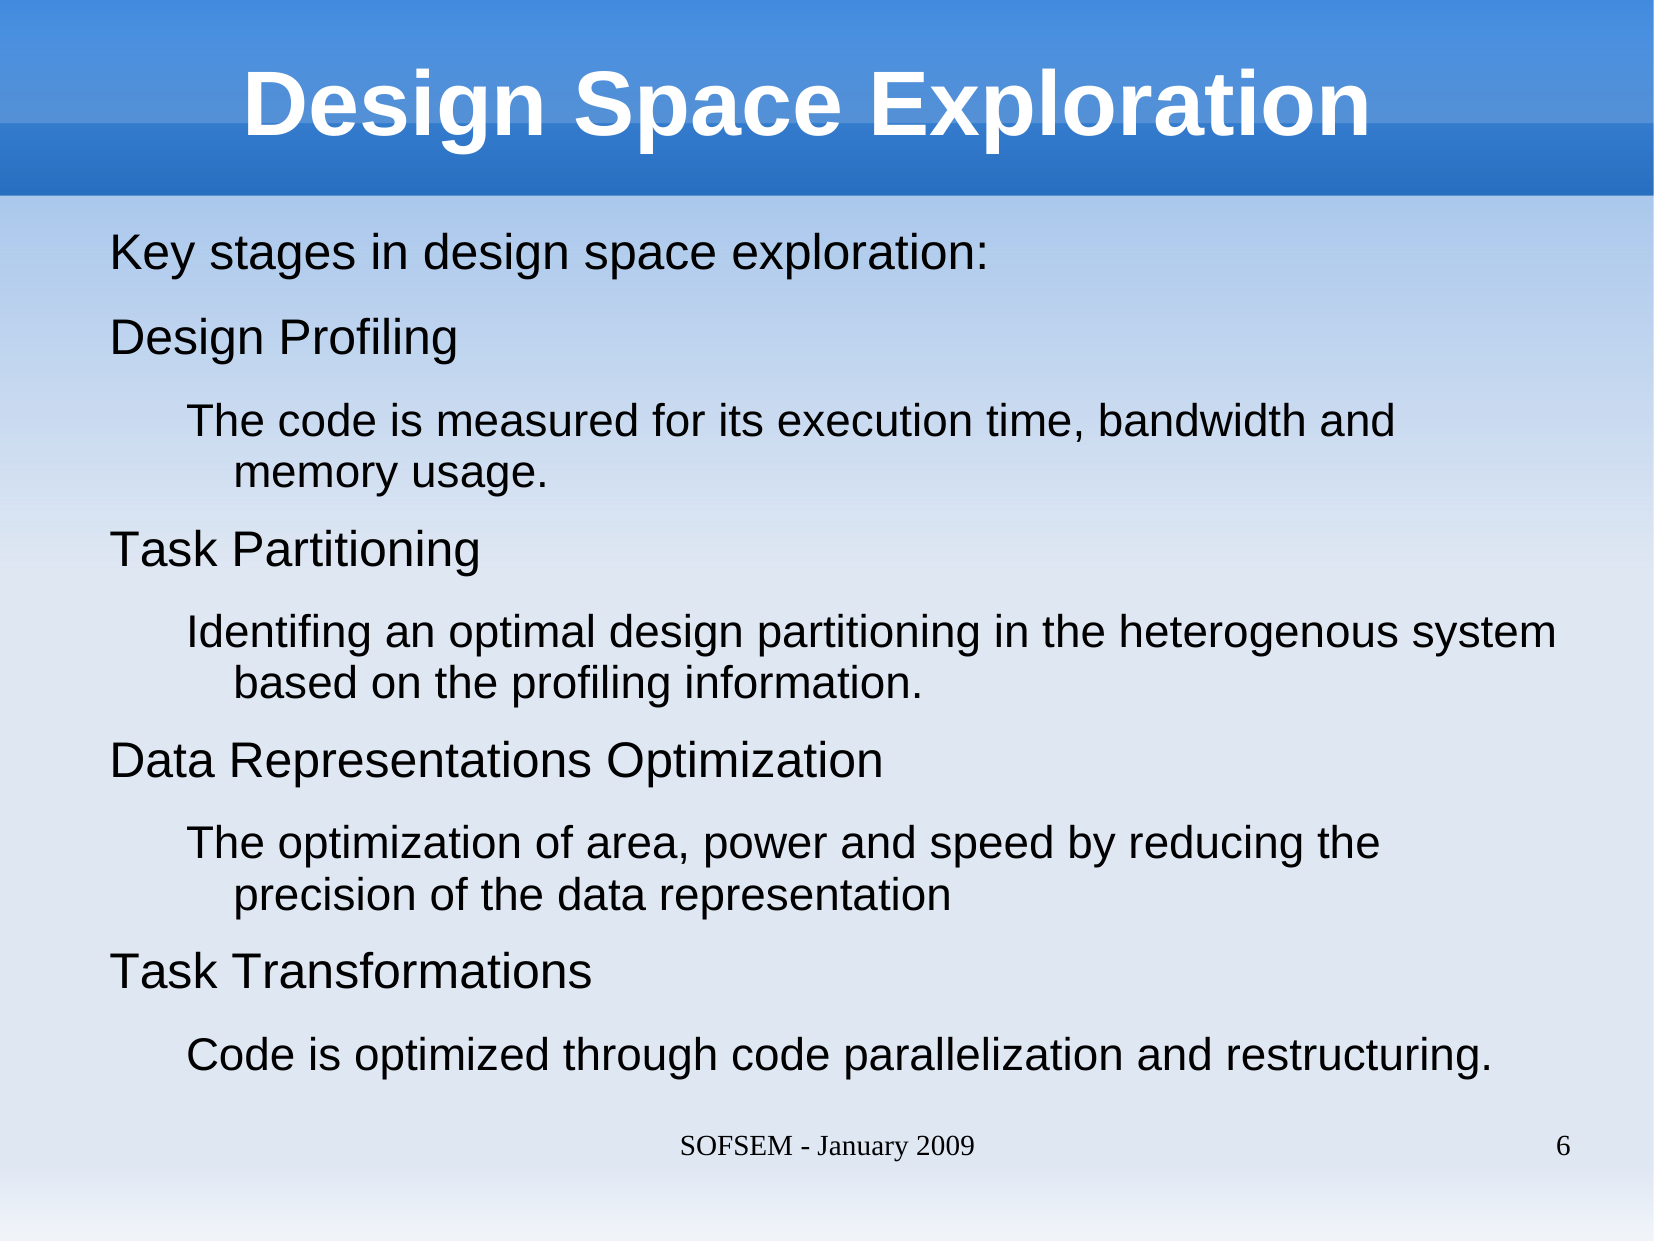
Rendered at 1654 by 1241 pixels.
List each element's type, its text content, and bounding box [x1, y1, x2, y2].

list Key stages in design space exploration: Design Profiling The code is measured for its execution time, bandwidth and memory usage. Task Partitioning Identifing an optimal design partitioning in the heterogenous system based on the profiling information. Data Representations Optimization The optimization of area, power and speed by reducing the precision of the data representation Task Transformations Code is optimized through code parallelization and restructuring. [91, 224, 1580, 1123]
picture [0, 0, 1654, 1241]
title Design Space Exploration [76, 0, 1565, 208]
